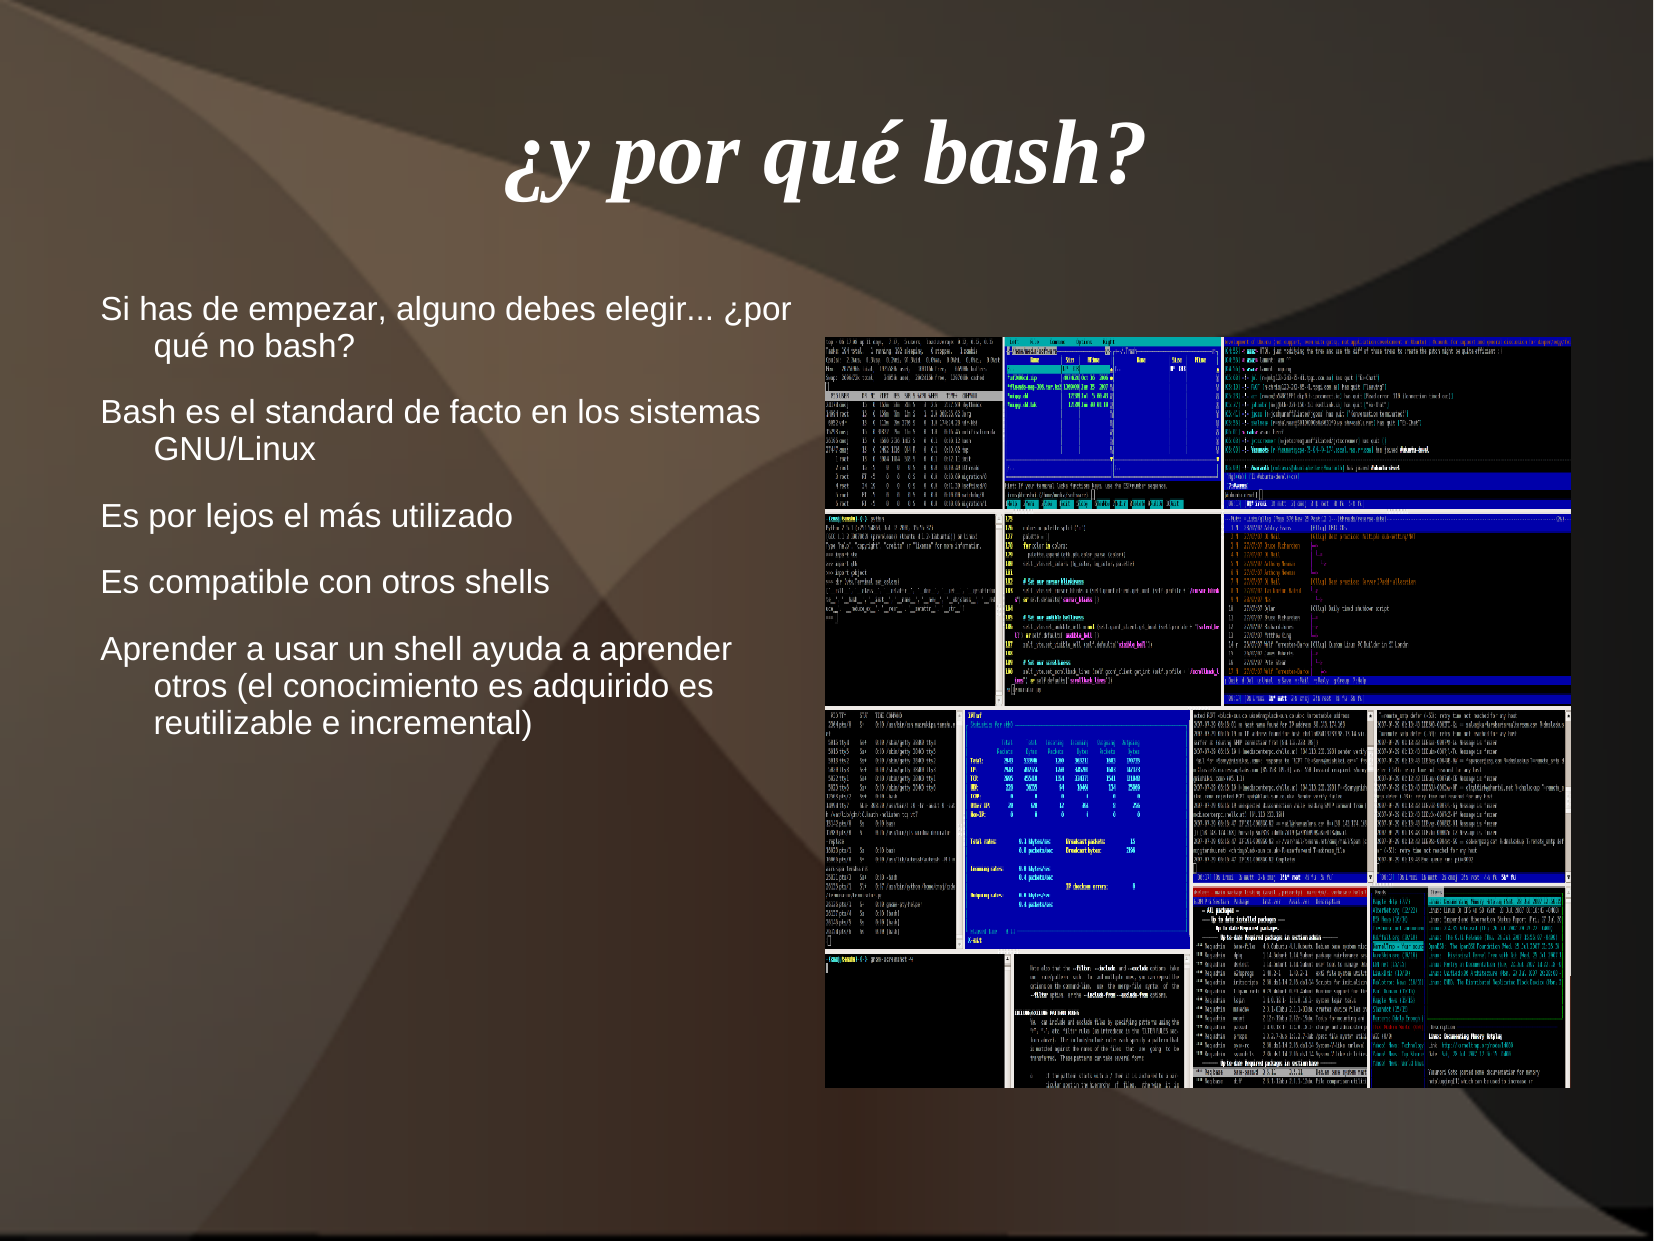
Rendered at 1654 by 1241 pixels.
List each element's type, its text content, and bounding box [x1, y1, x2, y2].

picture [0, 0, 1654, 1241]
title ¿y por qué bash? [82, 49, 1571, 257]
list Si has de empezar, alguno debes elegir... ¿por qué no bash? Bash es el standard de facto en los sistemas GNU/Linux Es por lejos el más utilizado Es compatible con otros shells Aprender a usar un shell ayuda a aprender otros (el conocimiento es adquirido es reutilizable e incremental) [82, 290, 809, 1109]
